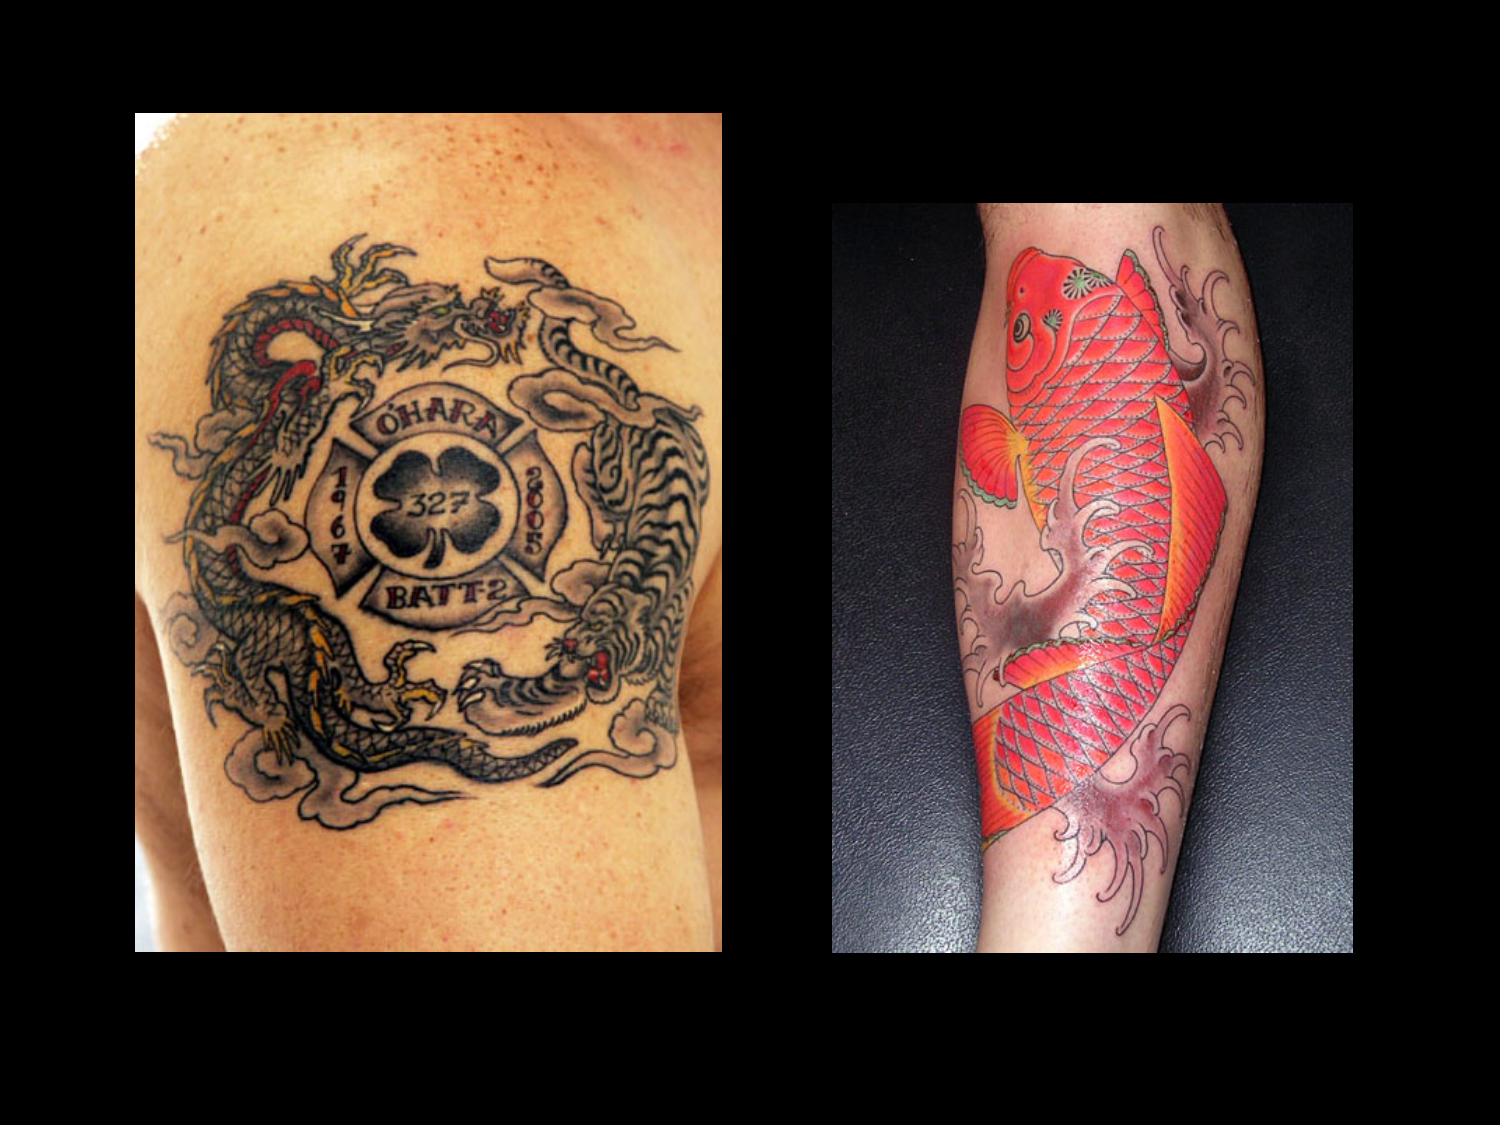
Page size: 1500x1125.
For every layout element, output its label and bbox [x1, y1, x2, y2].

picture [135, 113, 722, 952]
picture [832, 203, 1353, 953]
